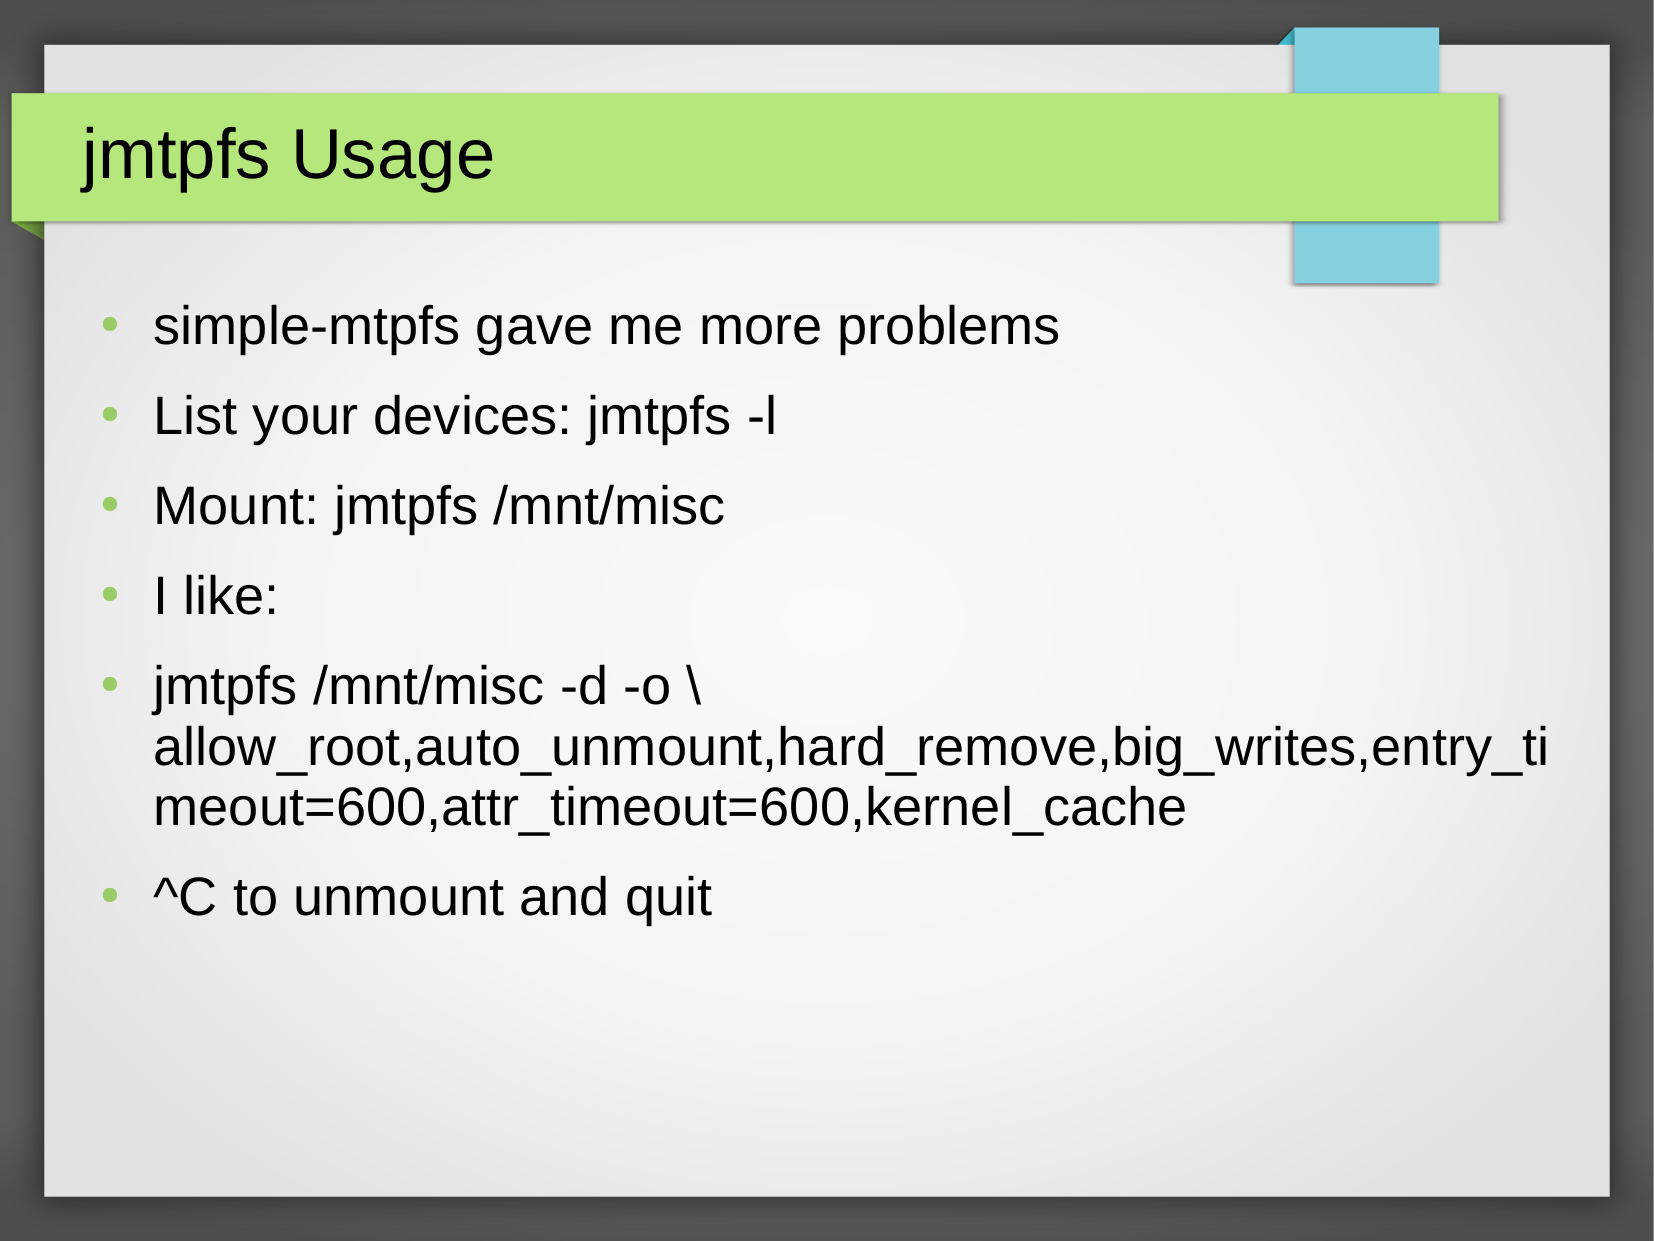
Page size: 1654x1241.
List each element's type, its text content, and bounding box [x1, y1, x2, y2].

picture [0, 0, 1654, 1241]
list simple-mtpfs gave me more problems List your devices: jmtpfs -l Mount: jmtpfs /mnt/misc I like: jmtpfs /mnt/misc -d -o \ allow_root,auto_unmount,hard_remove,big_writes,entry_timeout=600,attr_timeout=600,kernel_cache ^C to unmount and quit [82, 295, 1571, 1015]
title jmtpfs Usage [82, 94, 1264, 213]
